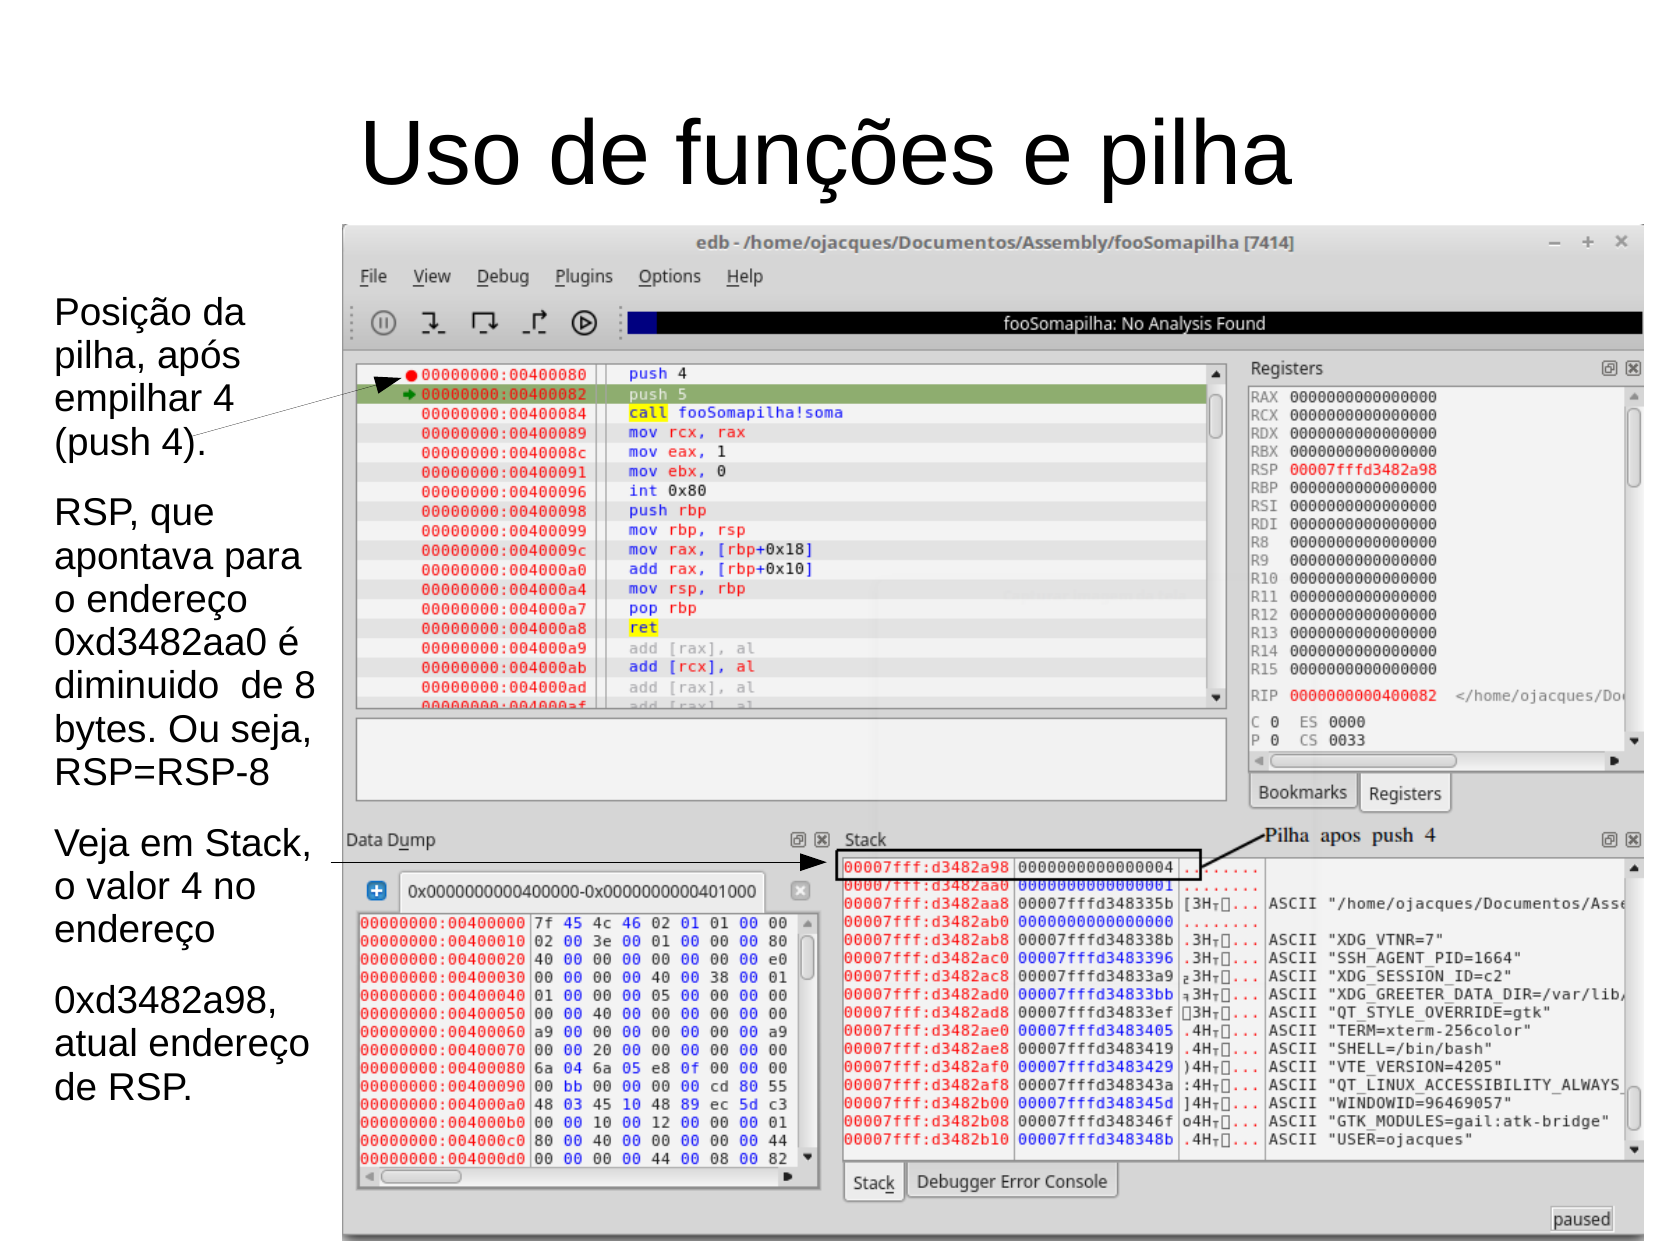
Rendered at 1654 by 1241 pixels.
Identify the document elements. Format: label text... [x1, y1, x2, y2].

list Posição da pilha, após empilhar 4 (push 4). RSP, que apontava para o endereço 0xd3482aa0 é diminuido de 8 bytes. Ou seja, RSP=RSP-8 Veja em Stack, o valor 4 no endereço 0xd3482a98, atual endereço de RSP. [0, 290, 319, 1146]
title Uso de funções e pilha [82, 49, 1571, 257]
picture [342, 224, 1644, 1241]
